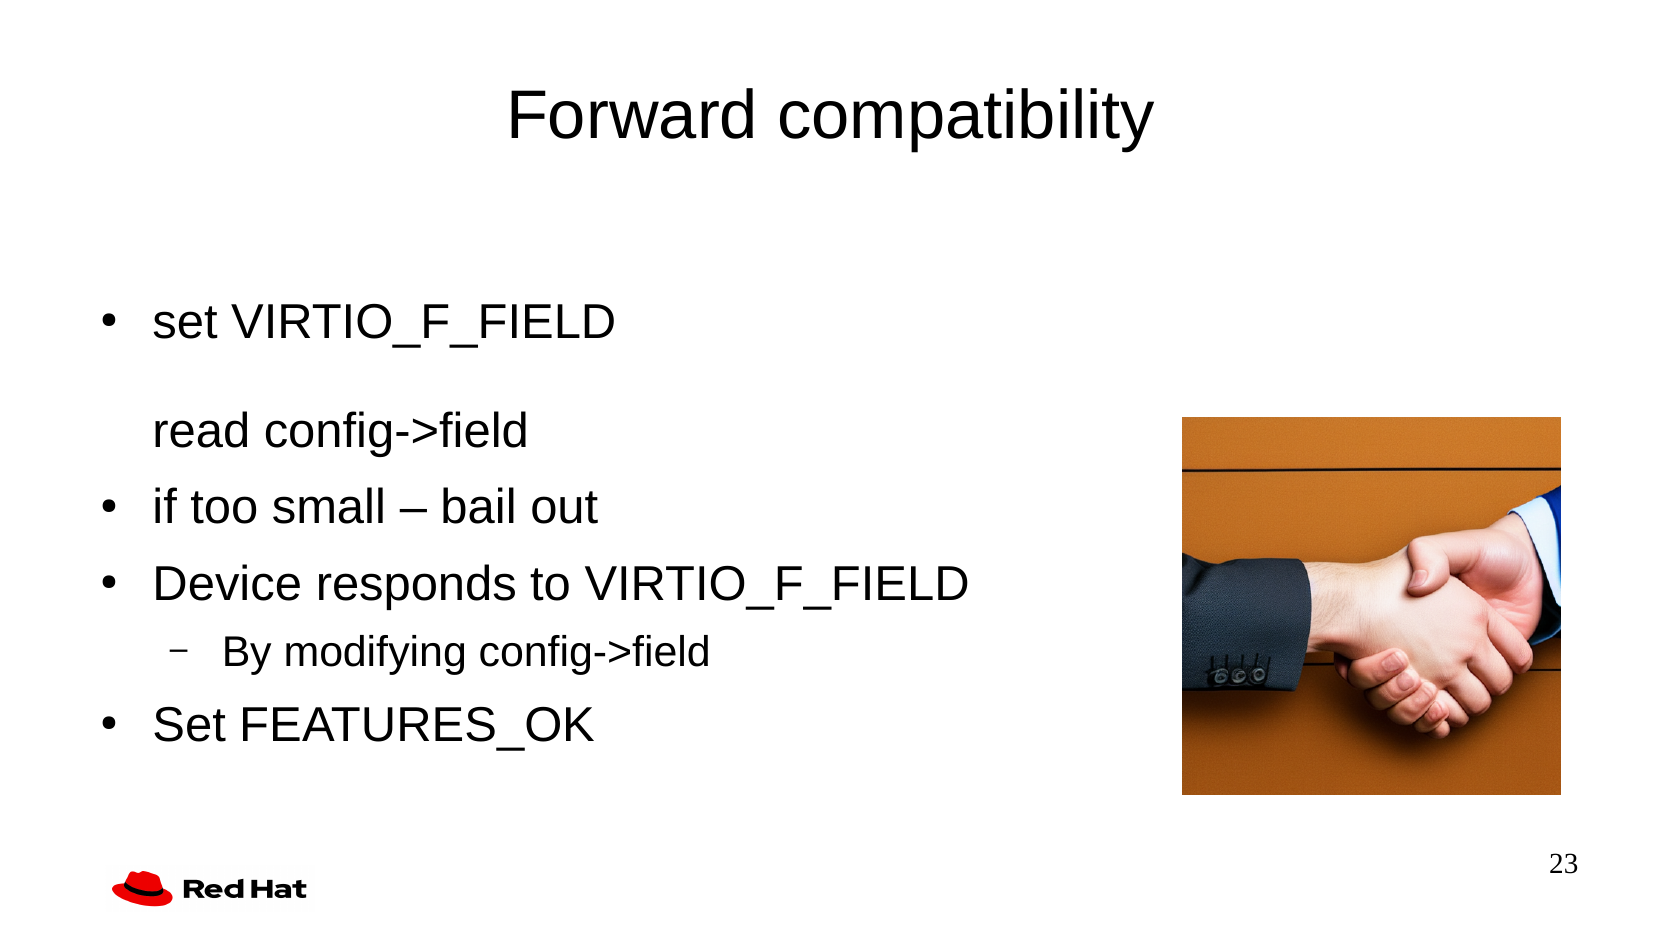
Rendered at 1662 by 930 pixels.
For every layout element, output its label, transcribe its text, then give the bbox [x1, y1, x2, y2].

title Forward compatibility [83, 36, 1579, 193]
picture [1182, 417, 1561, 796]
list set VIRTIO_F_FIELD read config->field if too small – bail out Device responds to VIRTIO_F_FIELD By modifying config->field Set FEATURES_OK [83, 217, 1579, 757]
picture [105, 865, 315, 912]
